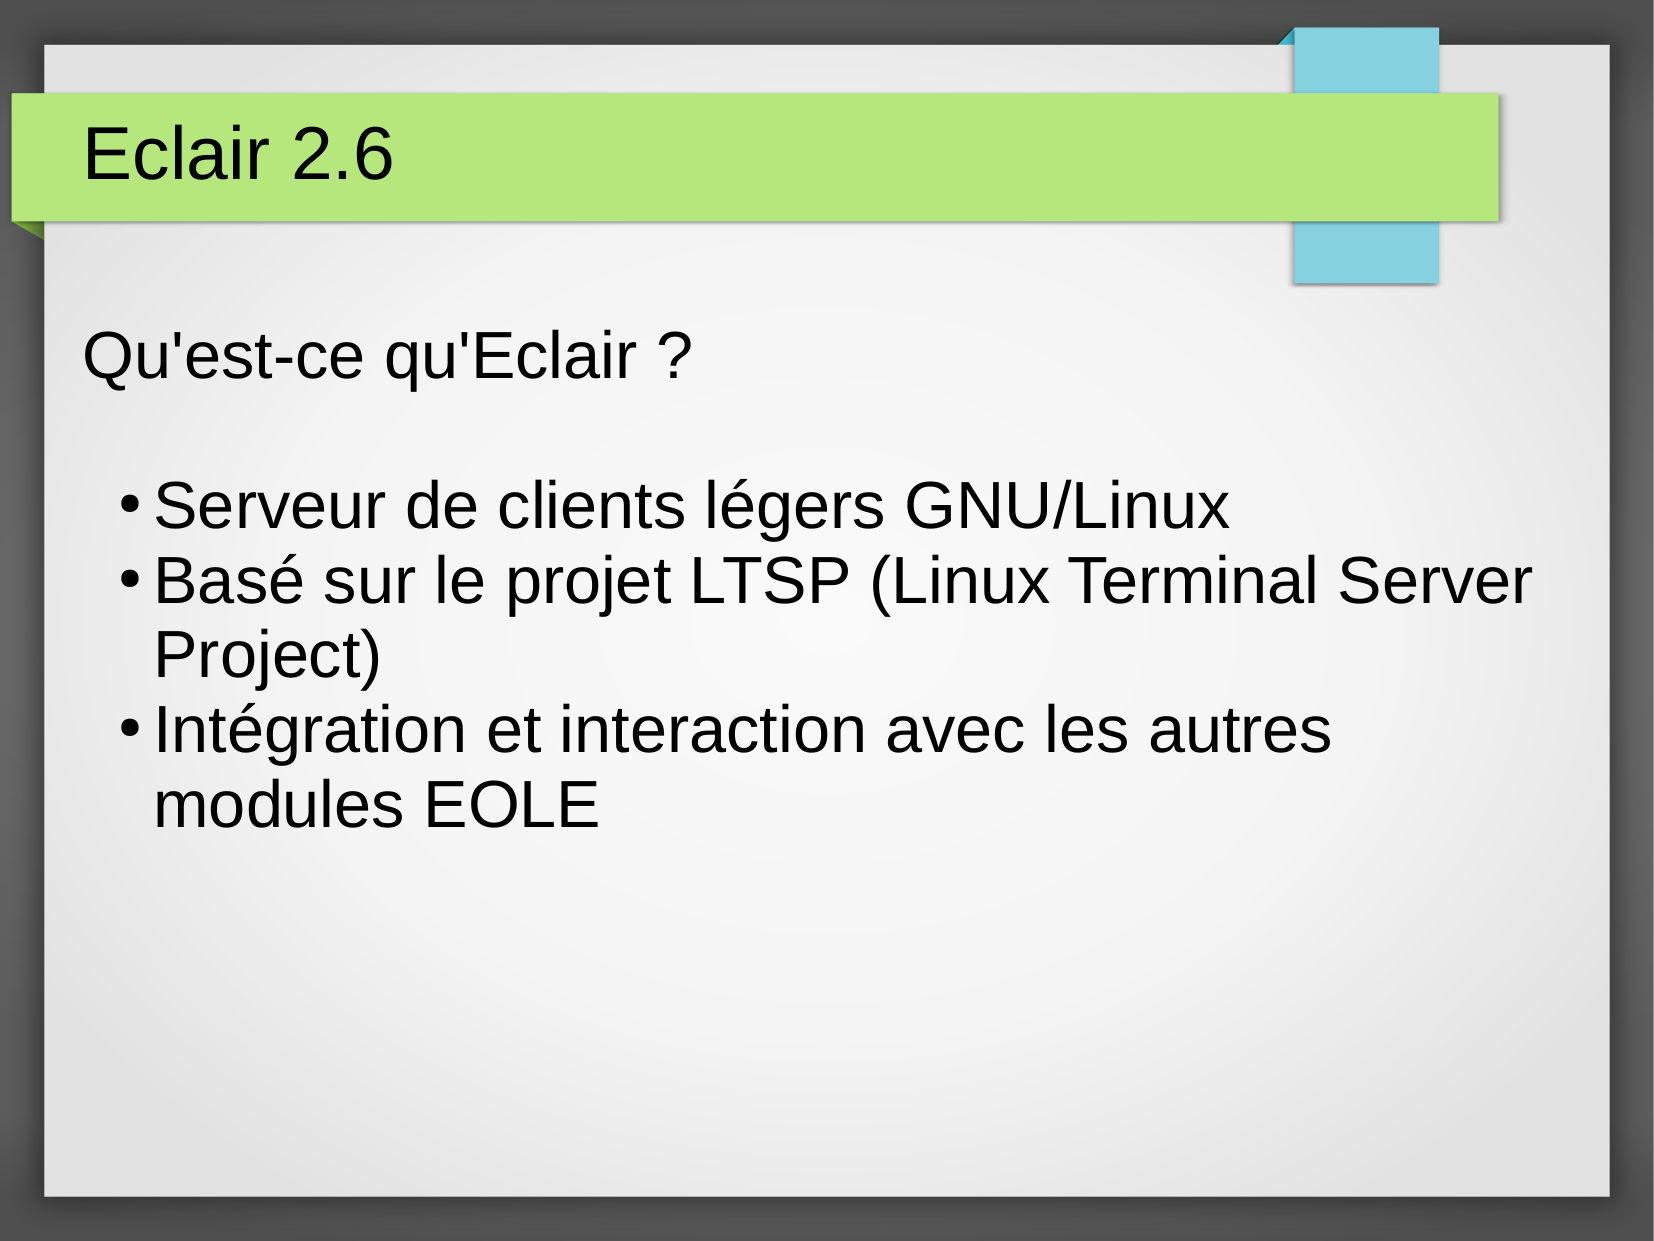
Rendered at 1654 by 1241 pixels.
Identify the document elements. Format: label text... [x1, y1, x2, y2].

picture [0, 0, 1654, 1241]
title Eclair 2.6 [82, 94, 1264, 213]
text_box [82, 295, 1571, 1015]
